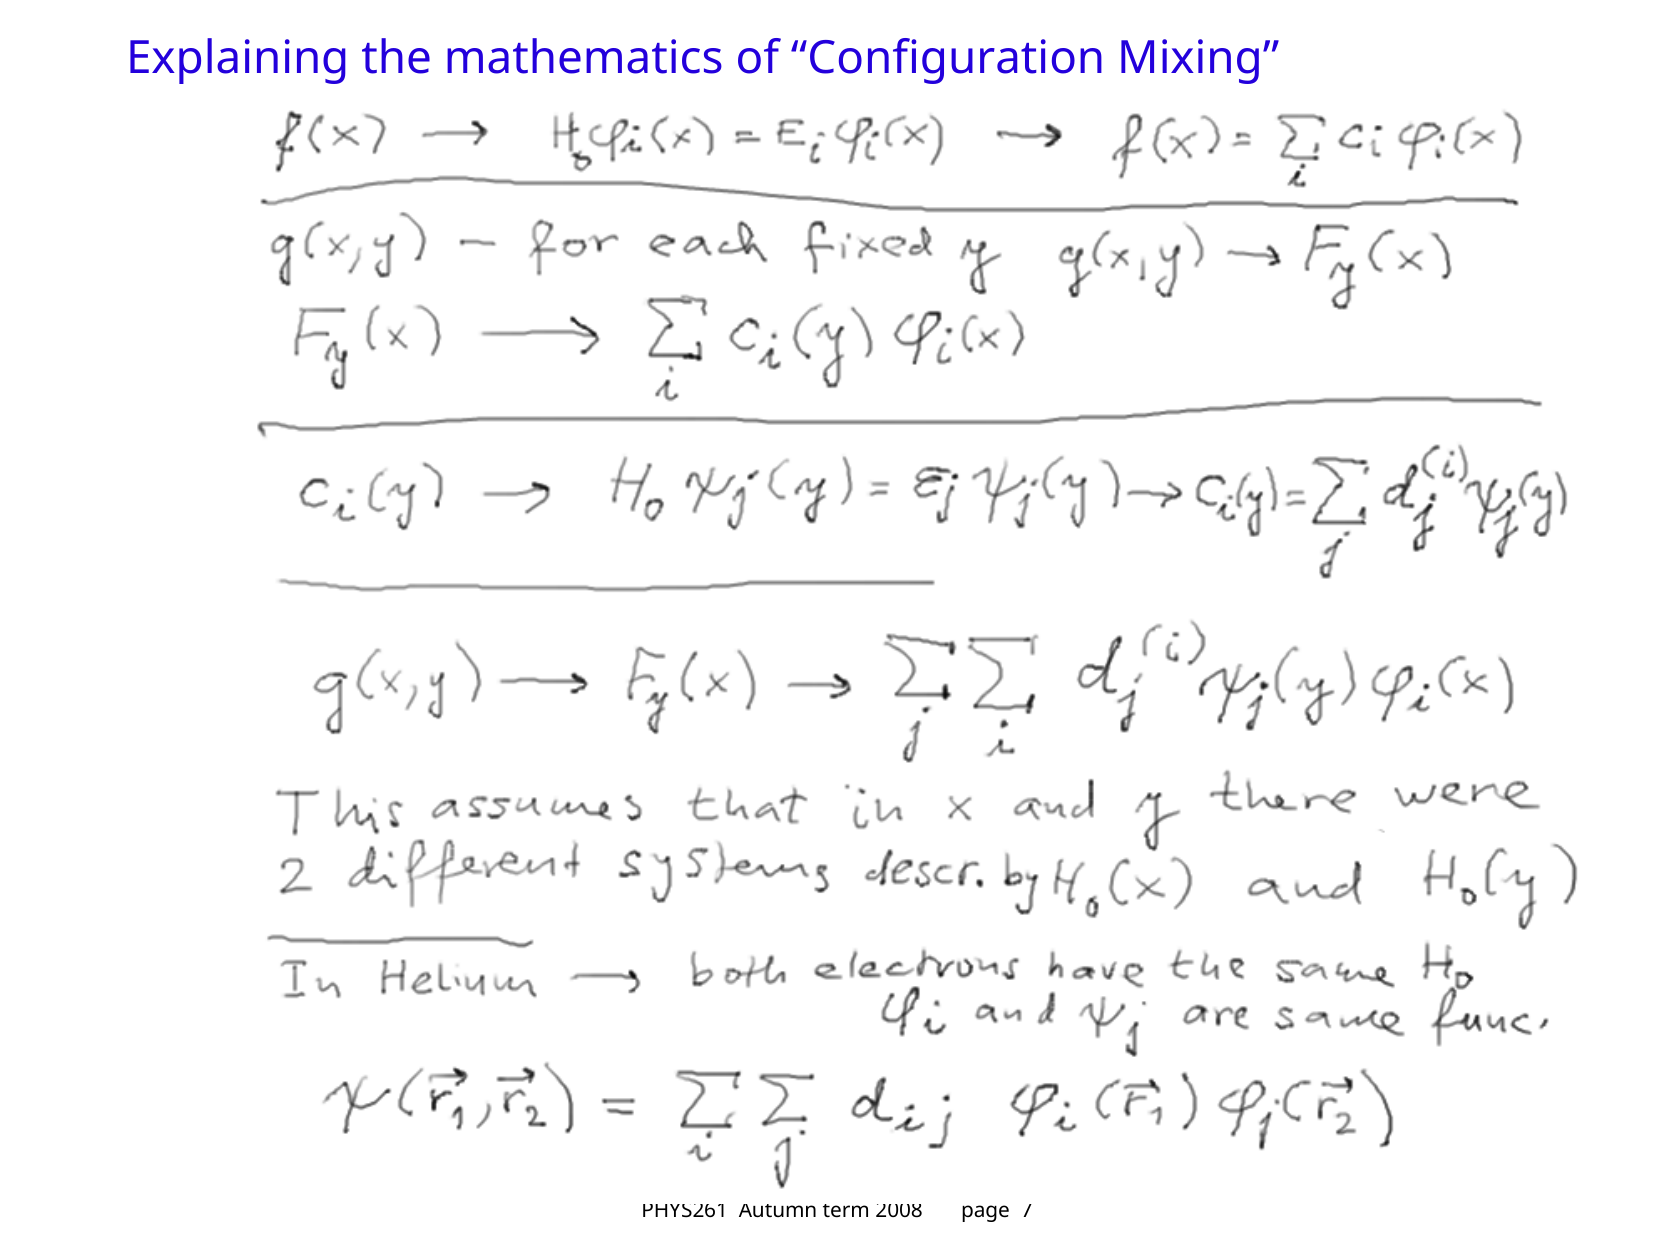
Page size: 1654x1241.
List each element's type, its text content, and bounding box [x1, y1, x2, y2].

text_box Explaining the mathematics of “Configuration Mixing” [111, 17, 1514, 116]
picture [256, 94, 1584, 1204]
